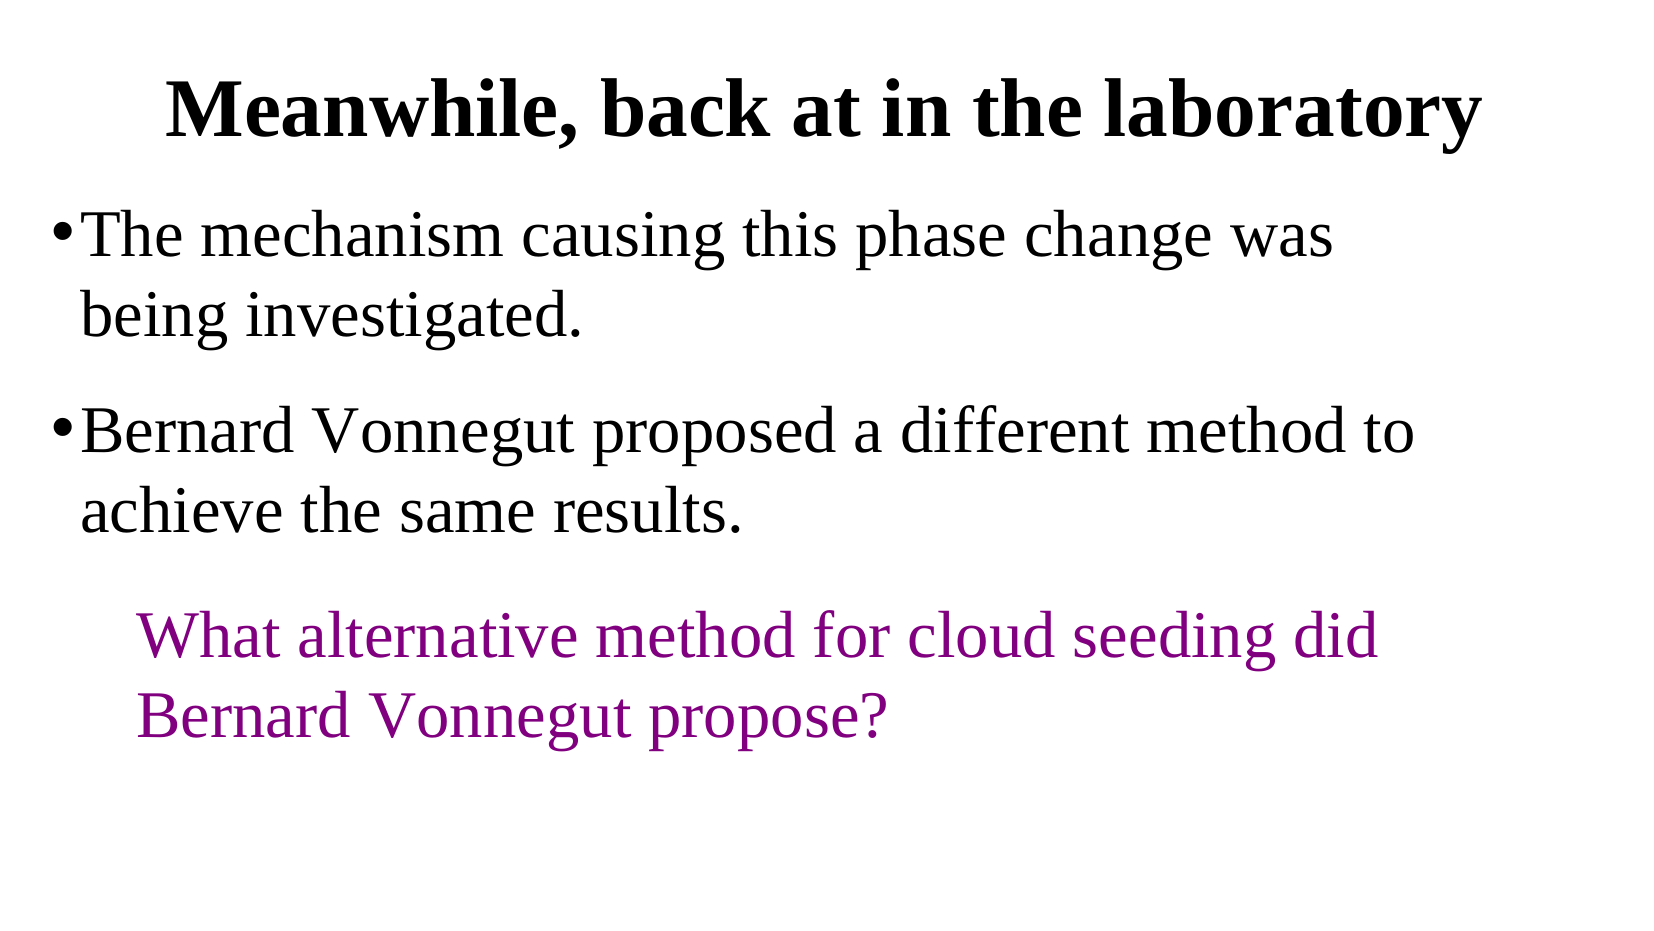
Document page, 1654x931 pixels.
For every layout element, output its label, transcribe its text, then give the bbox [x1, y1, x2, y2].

list The mechanism causing this phase change was being investigated. Bernard Vonnegut proposed a different method to achieve the same results. What alternative method for cloud seeding did Bernard Vonnegut propose? [36, 182, 1464, 773]
title Meanwhile, back at in the laboratory [0, 19, 1651, 200]
